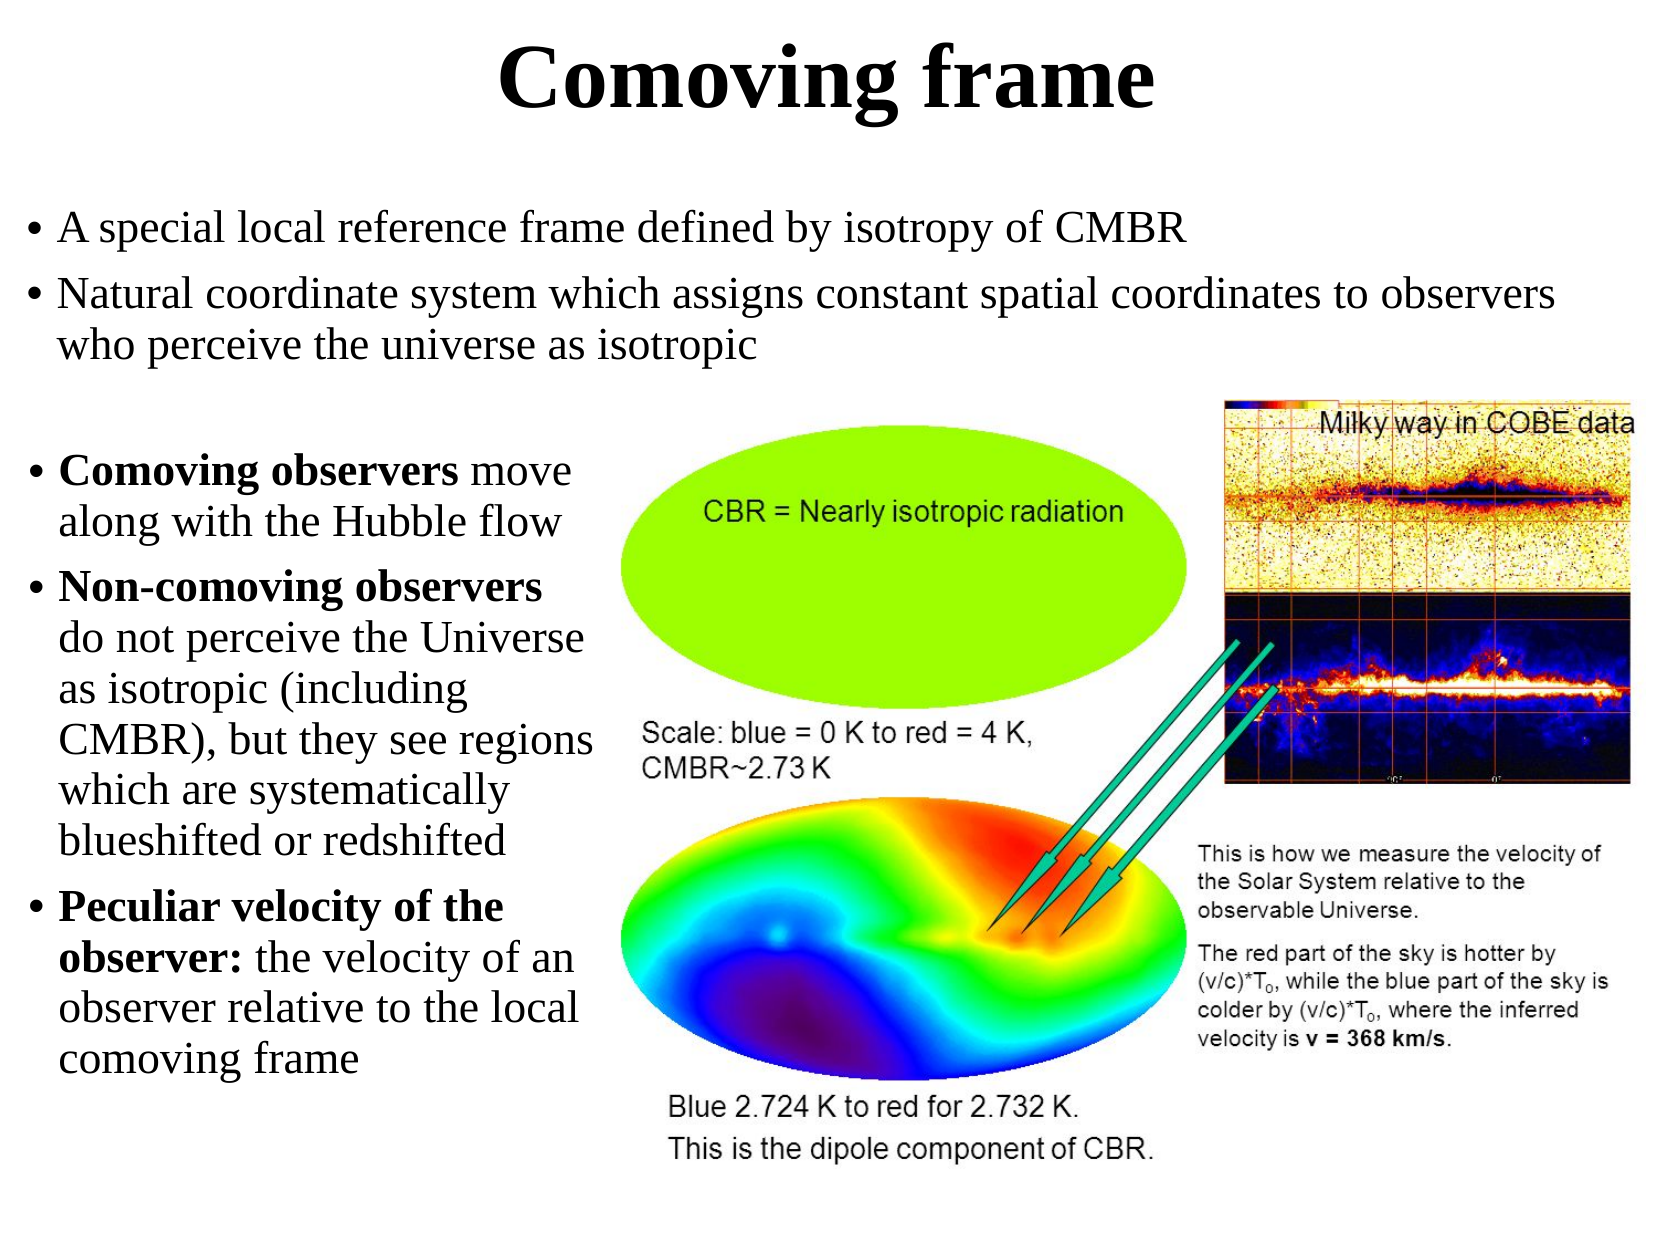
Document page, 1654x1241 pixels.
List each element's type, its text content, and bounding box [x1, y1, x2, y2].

picture [620, 399, 1646, 1169]
text_box A special local reference frame defined by isotropy of CMBR Natural coordinate system which assigns constant spatial coordinates to observers who perceive the universe as isotropic [11, 194, 1637, 377]
title Comoving frame [82, 12, 1571, 129]
text_box Comoving observers move along with the Hubble flow Non-comoving observers do not perceive the Universe as isotropic (including CMBR), but they see regions which are systematically blueshifted or redshifted Peculiar velocity of the observer: the velocity of an observer relative to the local comoving frame [13, 437, 612, 1091]
